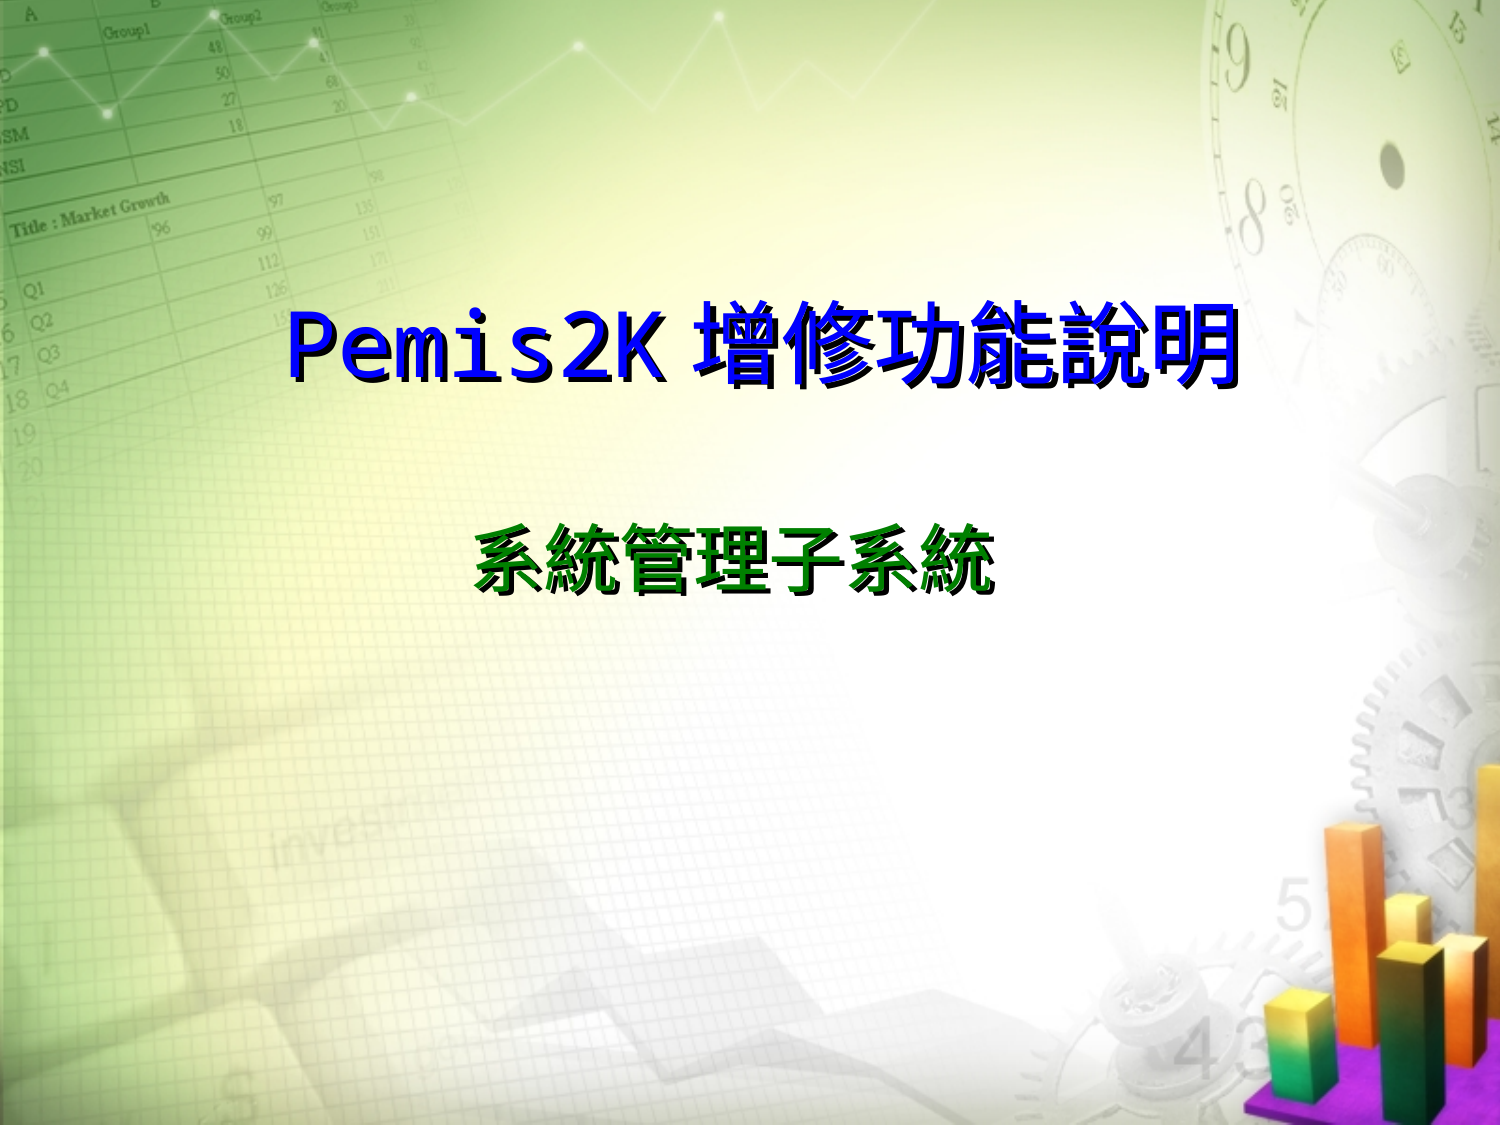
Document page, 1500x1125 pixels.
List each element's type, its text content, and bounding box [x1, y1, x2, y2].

subtitle 系統管理子系統 [206, 503, 1257, 791]
title Pemis2K增修功能說明 [123, 220, 1399, 462]
picture [0, 0, 1500, 1125]
